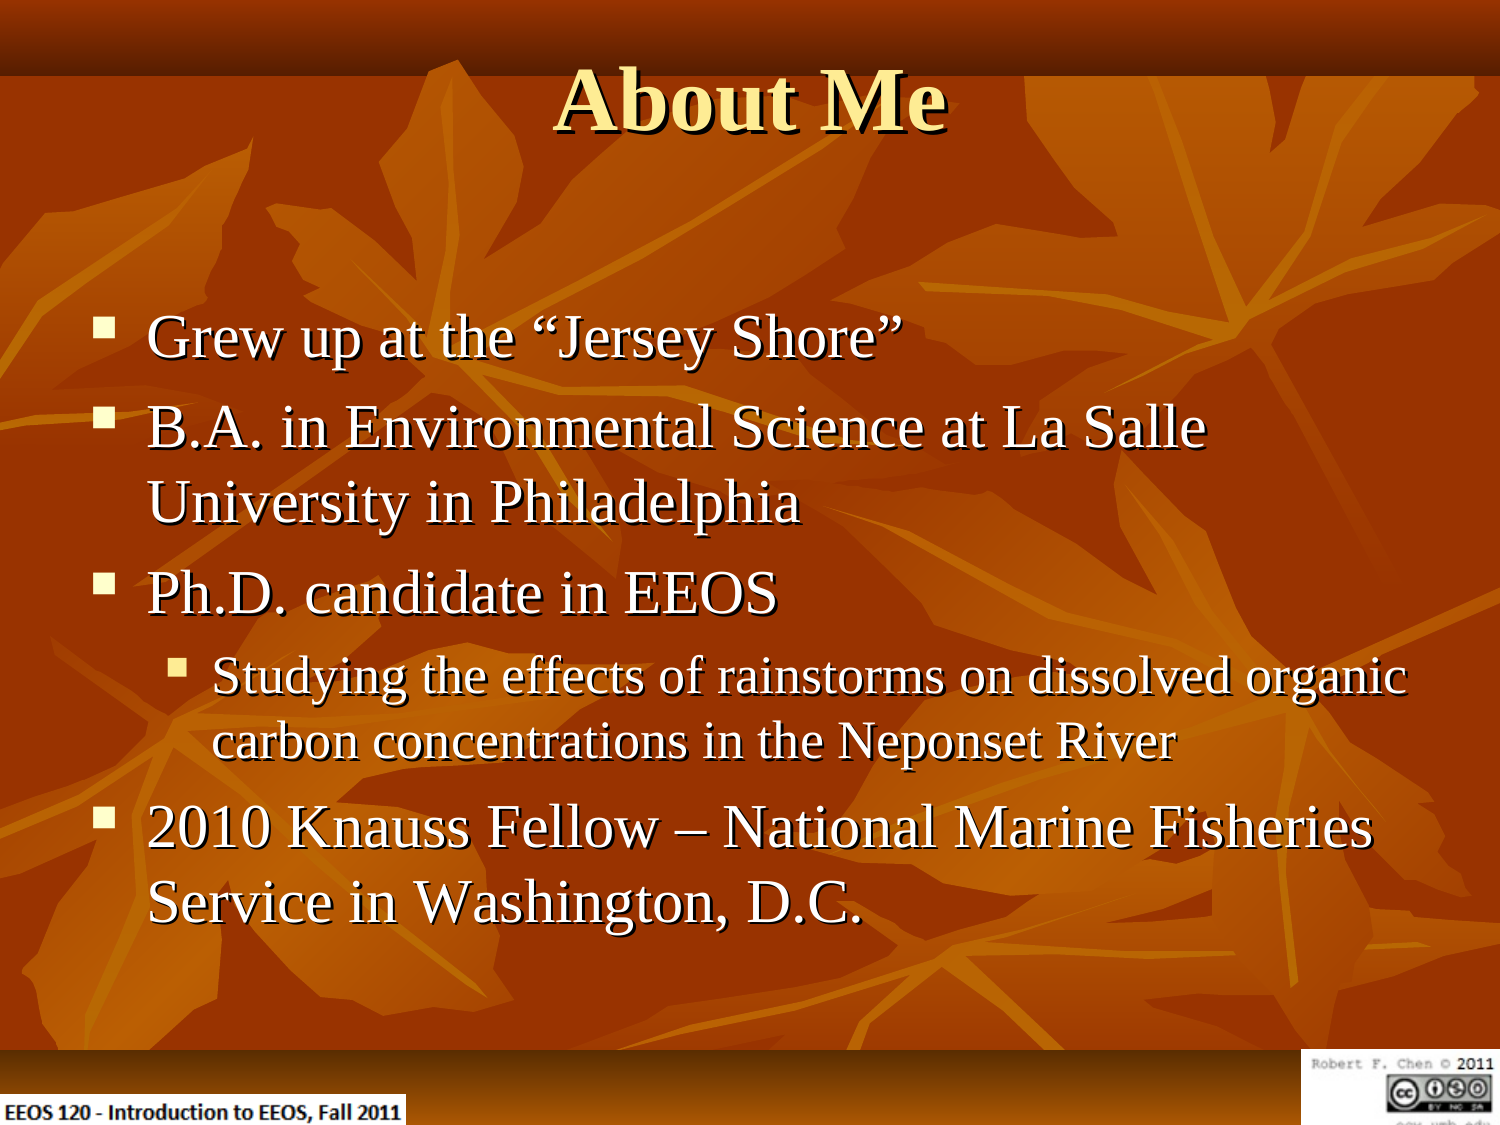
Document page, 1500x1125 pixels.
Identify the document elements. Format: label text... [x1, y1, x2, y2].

picture [0, 1094, 406, 1125]
picture [1301, 1049, 1500, 1125]
title About Me [75, 0, 1426, 188]
list Grew up at the “Jersey Shore” B.A. in Environmental Science at La Salle University in Philadelphia Ph.D. candidate in EEOS Studying the effects of rainstorms on dissolved organic carbon concentrations in the Neponset River 2010 Knauss Fellow – National Marine Fisheries Service in Washington, D.C. [75, 287, 1426, 951]
